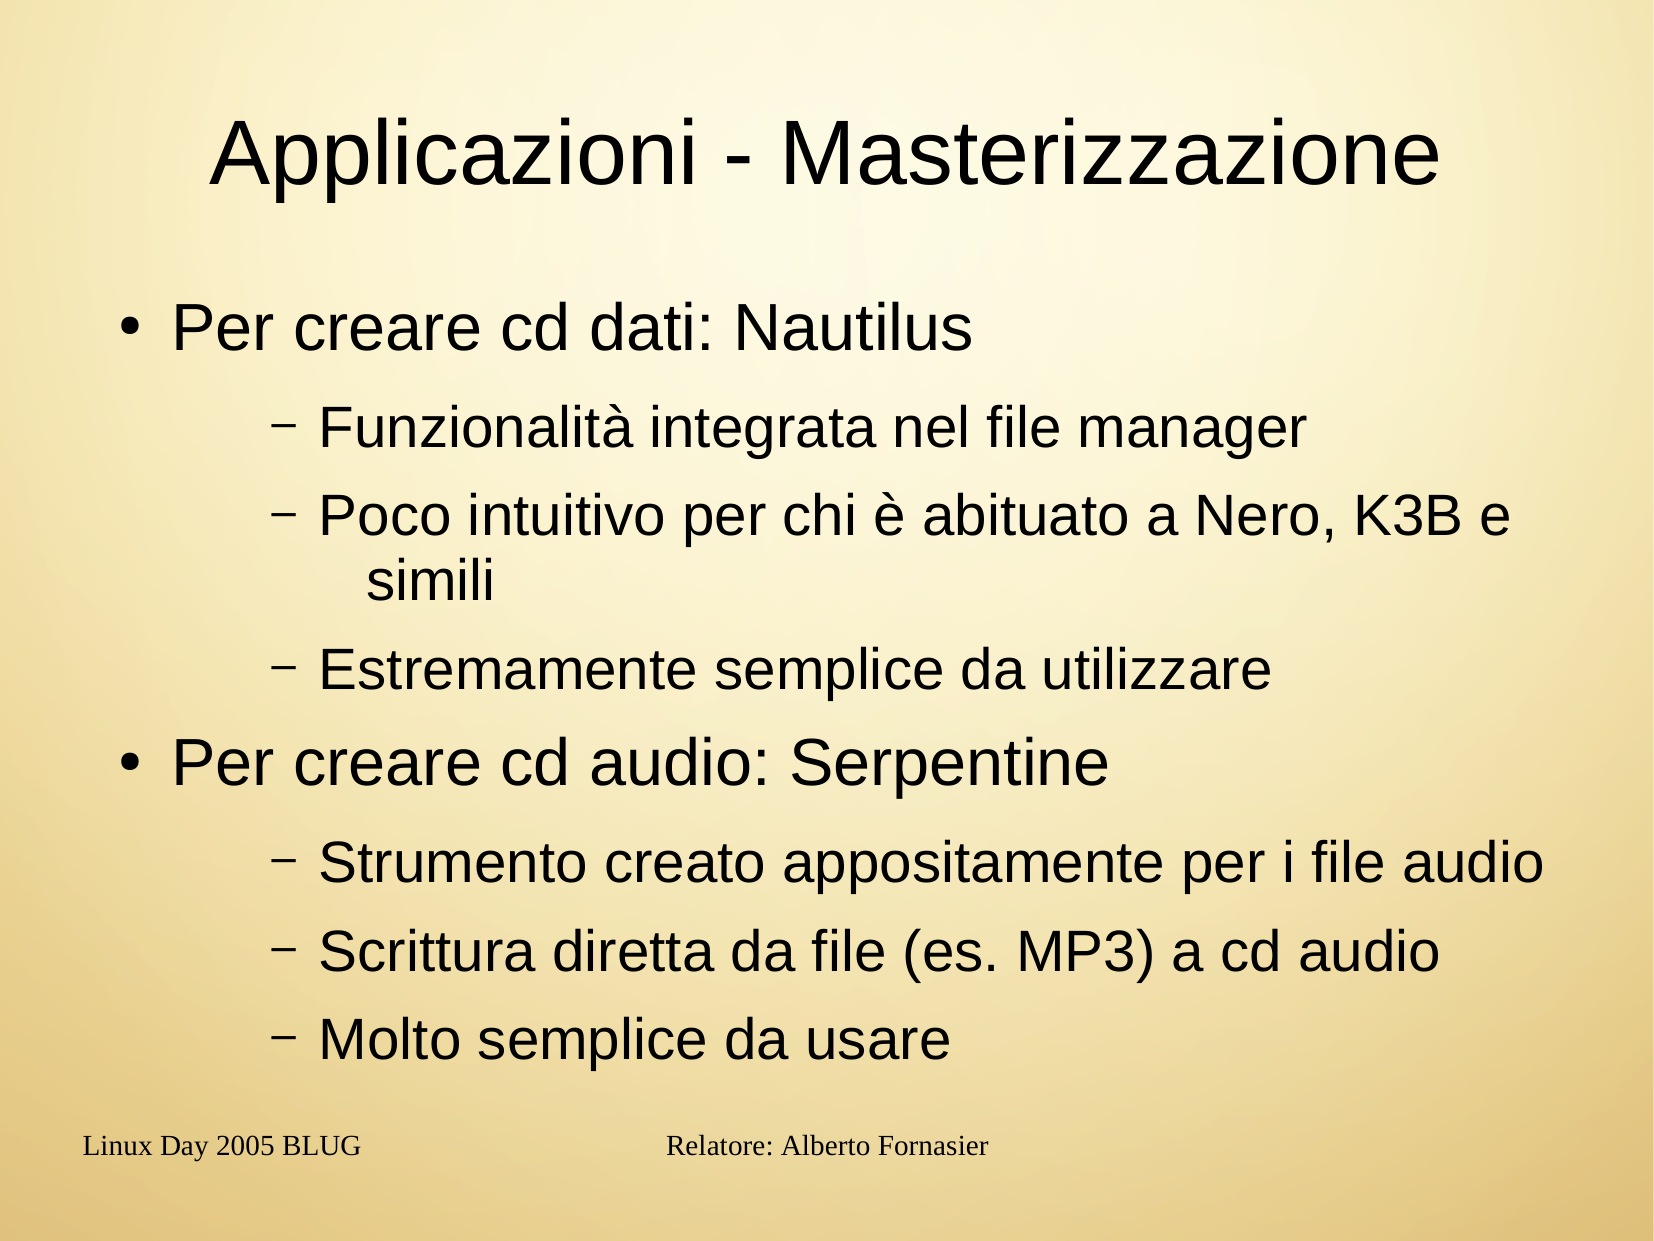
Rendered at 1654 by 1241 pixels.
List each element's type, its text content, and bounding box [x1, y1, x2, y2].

title Applicazioni - Masterizzazione [82, 56, 1571, 250]
picture [0, 0, 1654, 1241]
list Per creare cd dati: Nautilus Funzionalità integrata nel file manager Poco intuitivo per chi è abituato a Nero, K3B e simili Estremamente semplice da utilizzare Per creare cd audio: Serpentine Strumento creato appositamente per i file audio Scrittura diretta da file (es. MP3) a cd audio Molto semplice da usare [82, 290, 1571, 1094]
